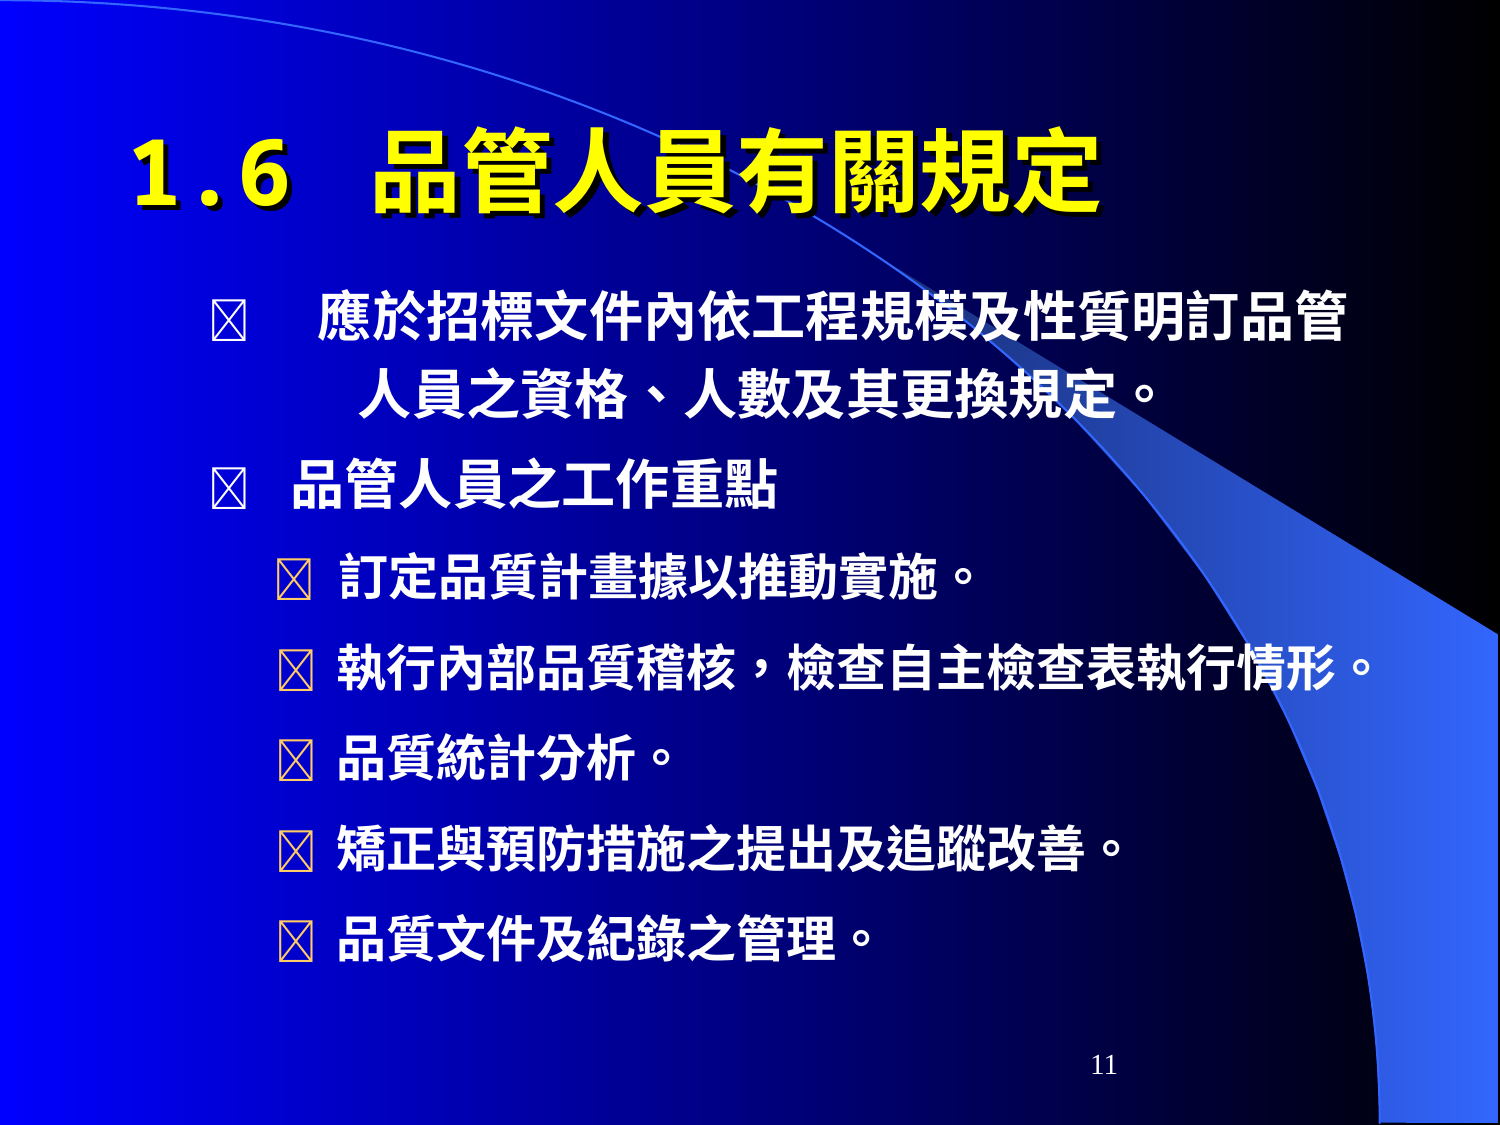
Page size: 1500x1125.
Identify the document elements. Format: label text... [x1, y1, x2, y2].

list  應於招標文件內依工程規模及性質明訂品管 人員之資格、人數及其更換規定。  品管人員之工作重點  訂定品質計畫據以推動實施。  執行內部品質稽核，檢查自主檢查表執行情形。  品質統計分析。  矯正與預防措施之提出及追蹤改善。  品質文件及紀錄之管理。 [137, 275, 1475, 1026]
title 1.6 品管人員有關規定 [112, 75, 1388, 263]
text_box [1074, 1026, 1388, 1101]
